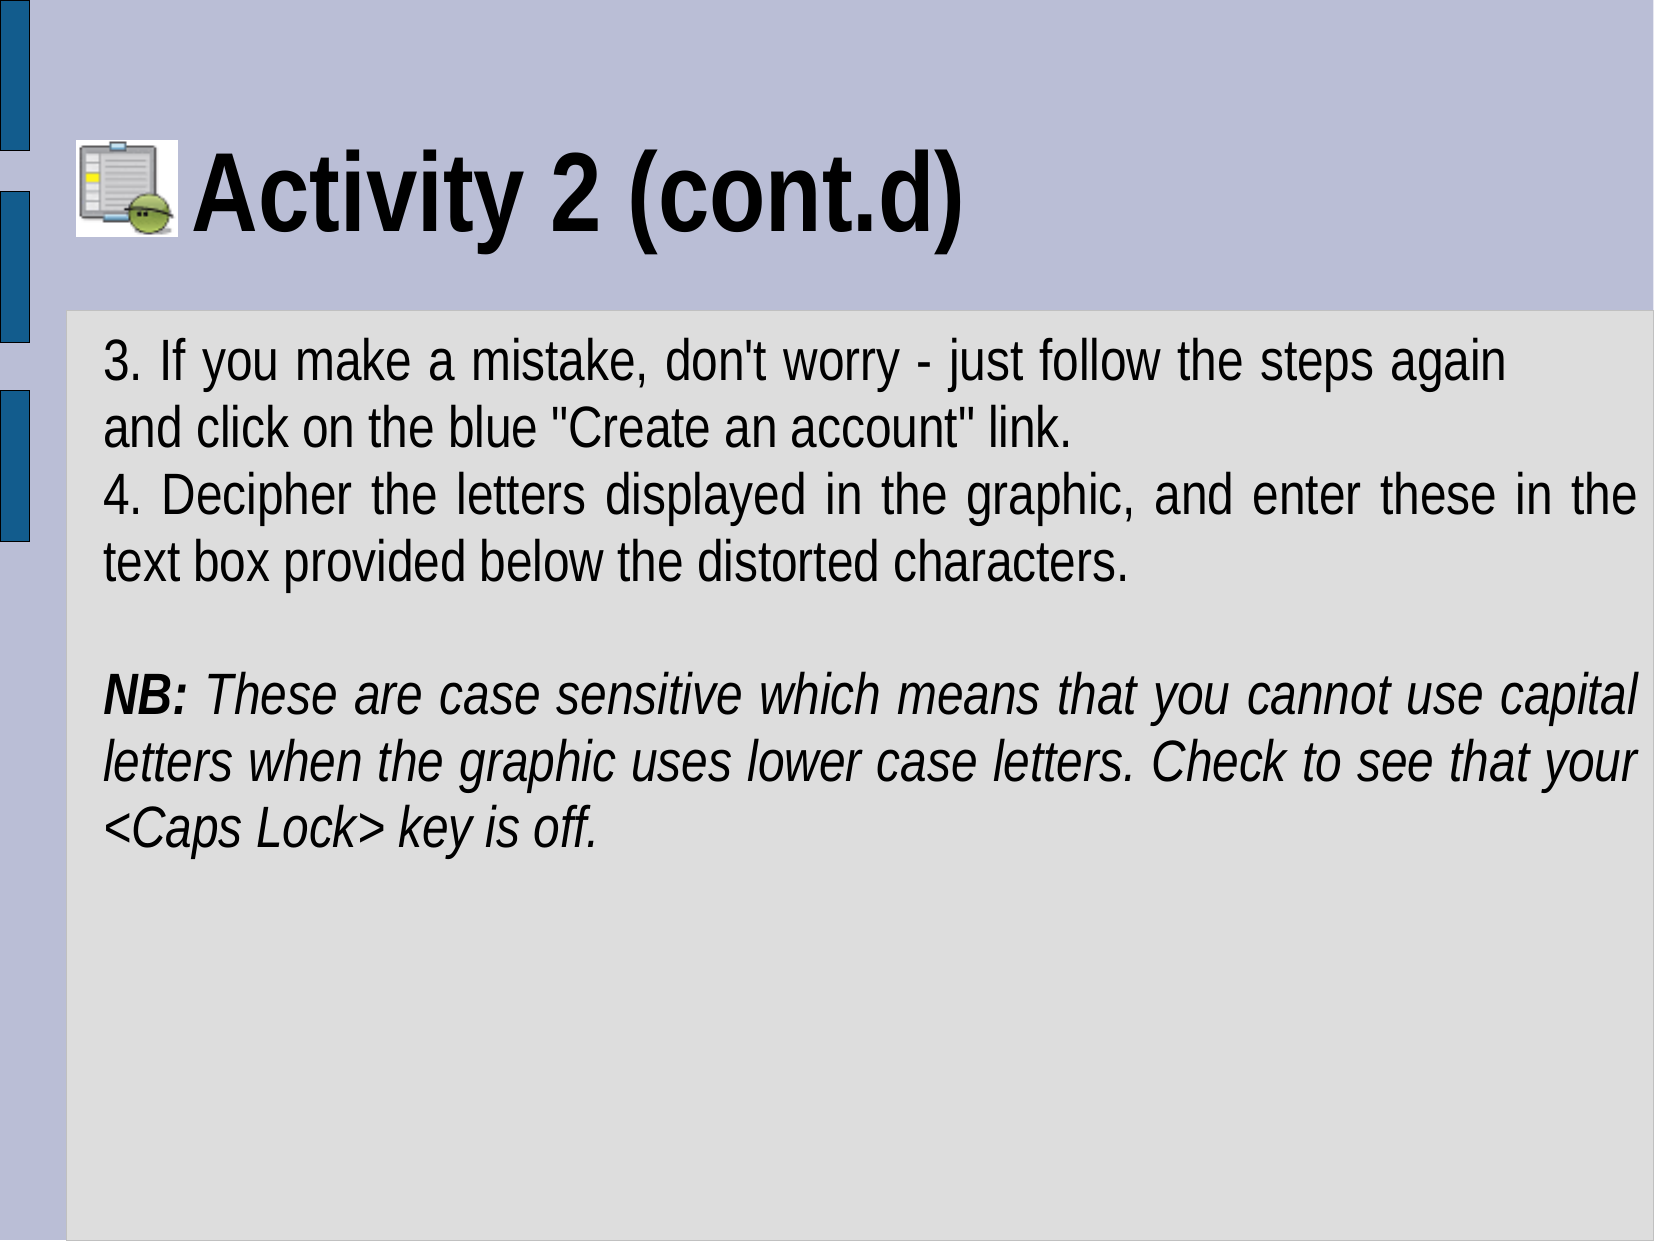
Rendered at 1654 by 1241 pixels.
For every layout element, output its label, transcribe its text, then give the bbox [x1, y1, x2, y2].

picture [76, 140, 177, 237]
text_box Activity 2 (cont.d) [177, 118, 1093, 262]
text_box 3. If you make a mistake, don't worry - just follow the steps again and click on the blue "Create an account" link. 4. Decipher the letters displayed in the graphic, and enter these in the text box provided below the distorted characters. NB: These are case sensitive which means that you cannot use capital letters when the graphic uses lower case letters. Check to see that your <Caps Lock> key is off. [88, 318, 1654, 864]
